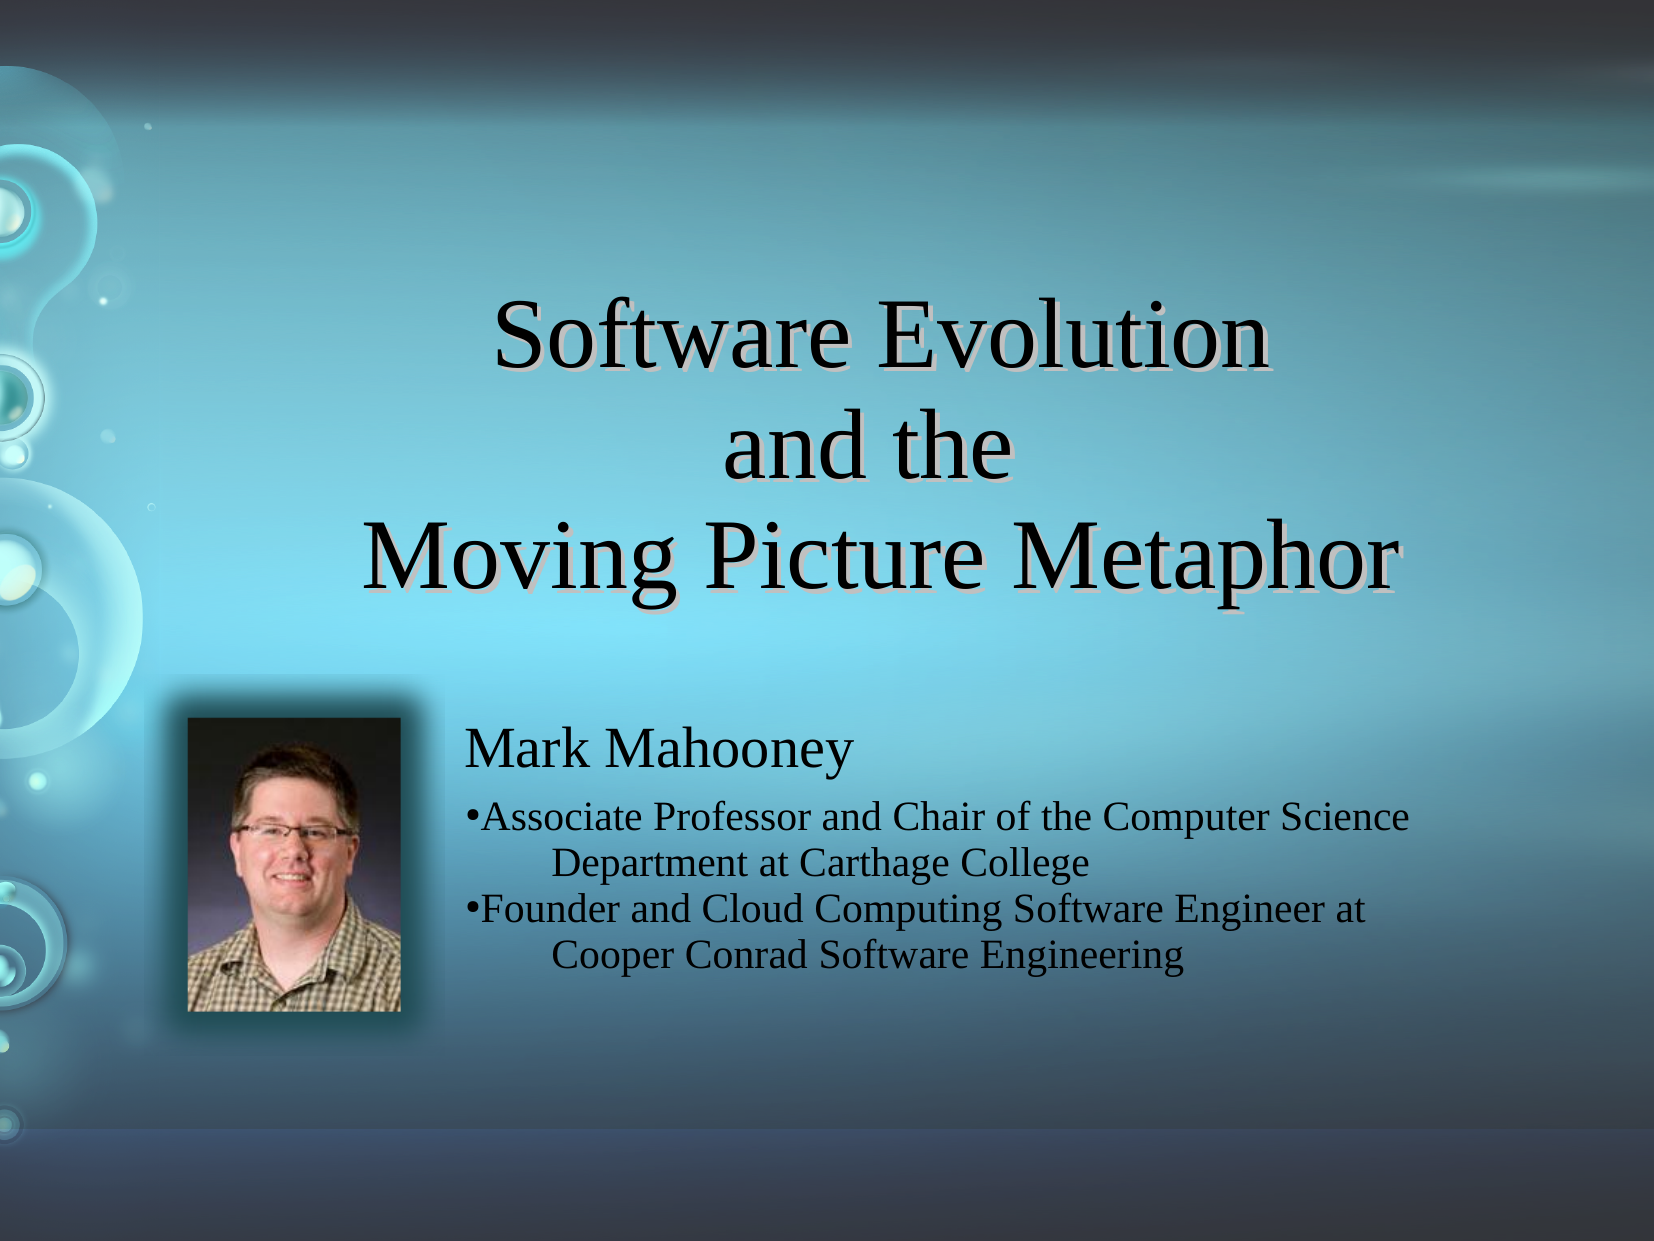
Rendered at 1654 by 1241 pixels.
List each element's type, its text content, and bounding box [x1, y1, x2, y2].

text_box Mark Mahooney [449, 707, 938, 788]
picture [144, 674, 445, 1056]
text_box Associate Professor and Chair of the Computer Science Department at Carthage College Founder and Cloud Computing Software Engineer at Cooper Conrad Software Engineering [390, 785, 1516, 986]
text_box Software Evolution and the Moving Picture Metaphor [225, 271, 1538, 619]
